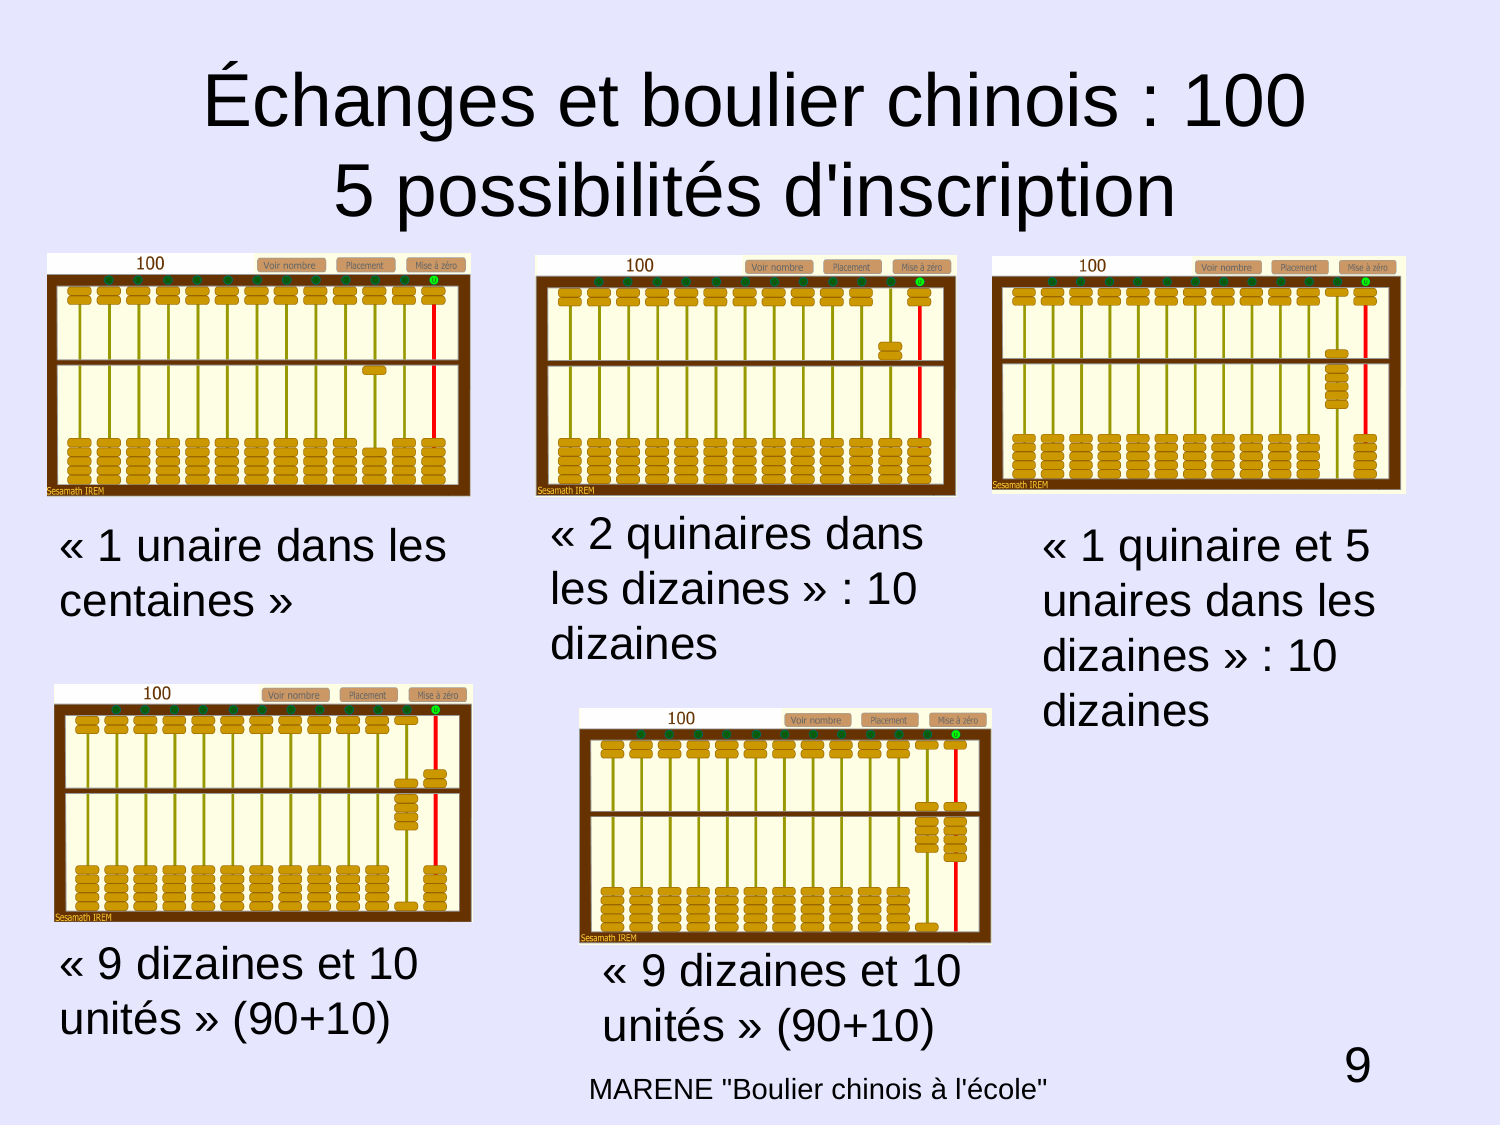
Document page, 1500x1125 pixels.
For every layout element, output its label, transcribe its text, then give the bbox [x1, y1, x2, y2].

picture [54, 684, 473, 922]
picture [992, 256, 1406, 494]
text_box « 9 dizaines et 10 unités » (90+10) [588, 933, 1111, 1058]
picture [47, 253, 471, 497]
text_box « 9 dizaines et 10 unités » (90+10) [44, 926, 567, 1052]
text_box « 1 quinaire et 5 unaires dans les dizaines » : 10 dizaines [1027, 507, 1441, 743]
text_box « 2 quinaires dans les dizaines » : 10 dizaines [535, 496, 950, 676]
text_box « 1 unaire dans les centaines » [44, 507, 535, 633]
picture [579, 708, 992, 945]
picture [535, 255, 957, 497]
title Échanges et boulier chinois : 100 5 possibilités d'inscription [118, 43, 1394, 239]
